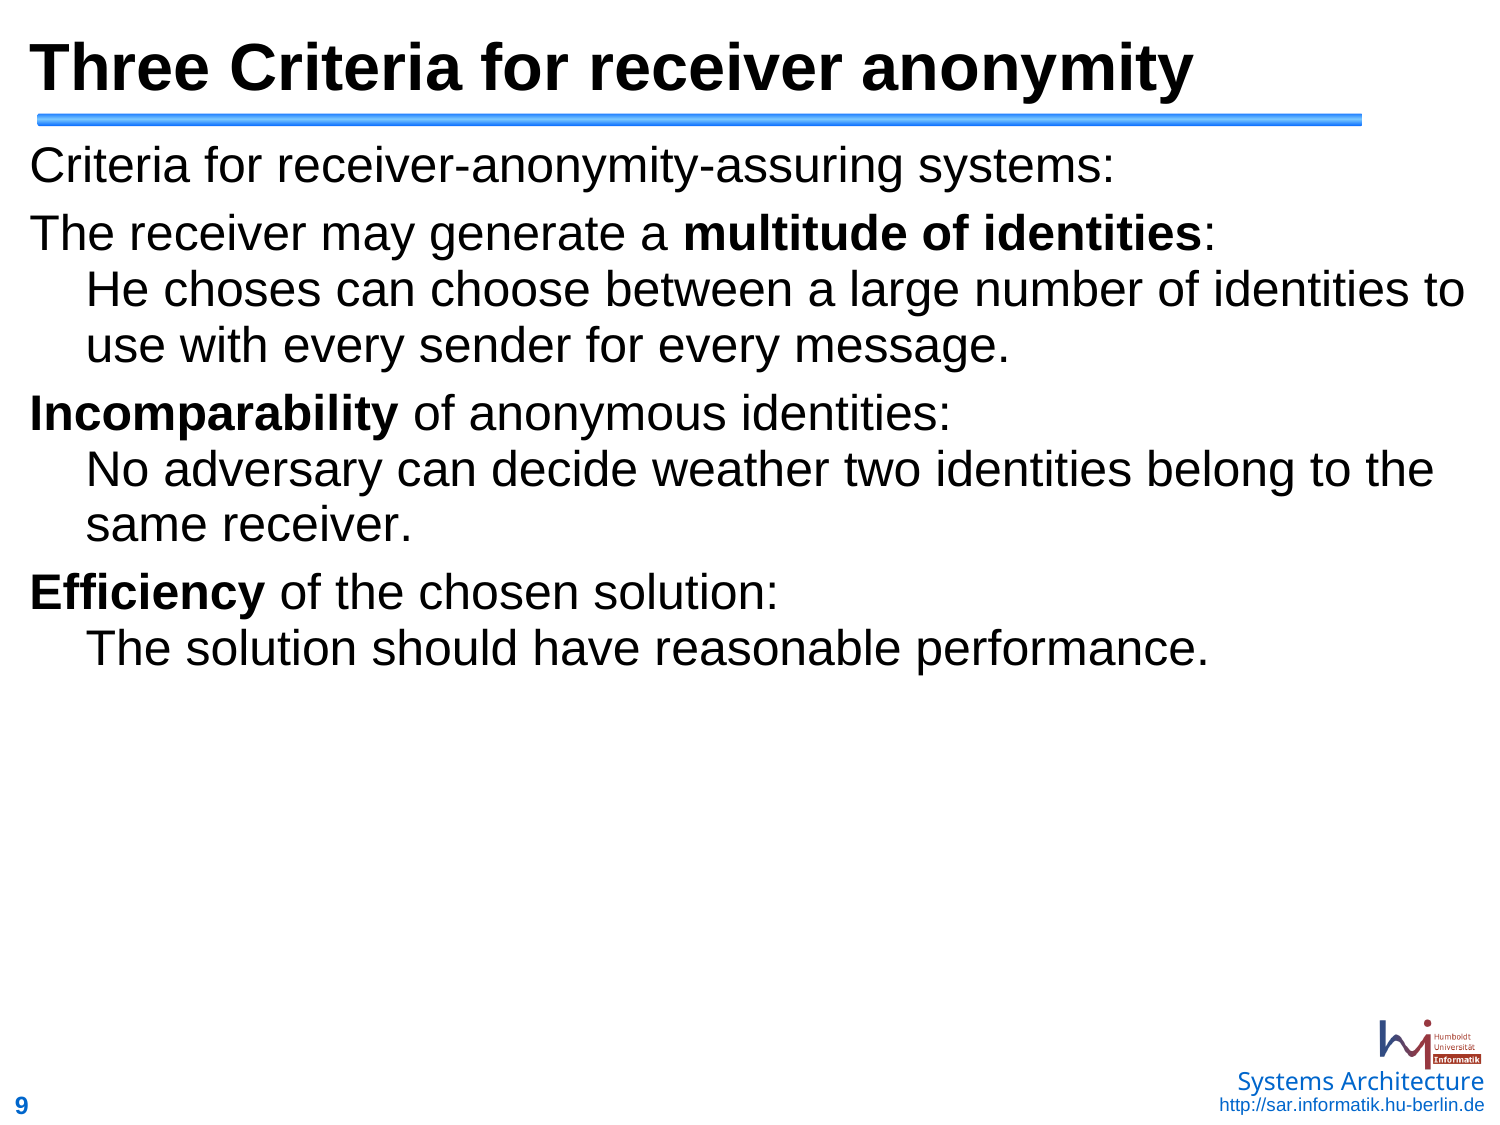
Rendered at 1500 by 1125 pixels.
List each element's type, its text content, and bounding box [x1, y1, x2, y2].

picture [1376, 1059, 1483, 1071]
list Criteria for receiver-anonymity-assuring systems: The receiver may generate a multitude of identities: He choses can choose between a large number of identities to use with every sender for every message. Incomparability of anonymous identities: No adversary can decide weather two identities belong to the same receiver. Efficiency of the chosen solution: The solution should have reasonable performance. [29, 137, 1500, 1059]
title Three Criteria for receiver anonymity [29, 26, 1500, 108]
